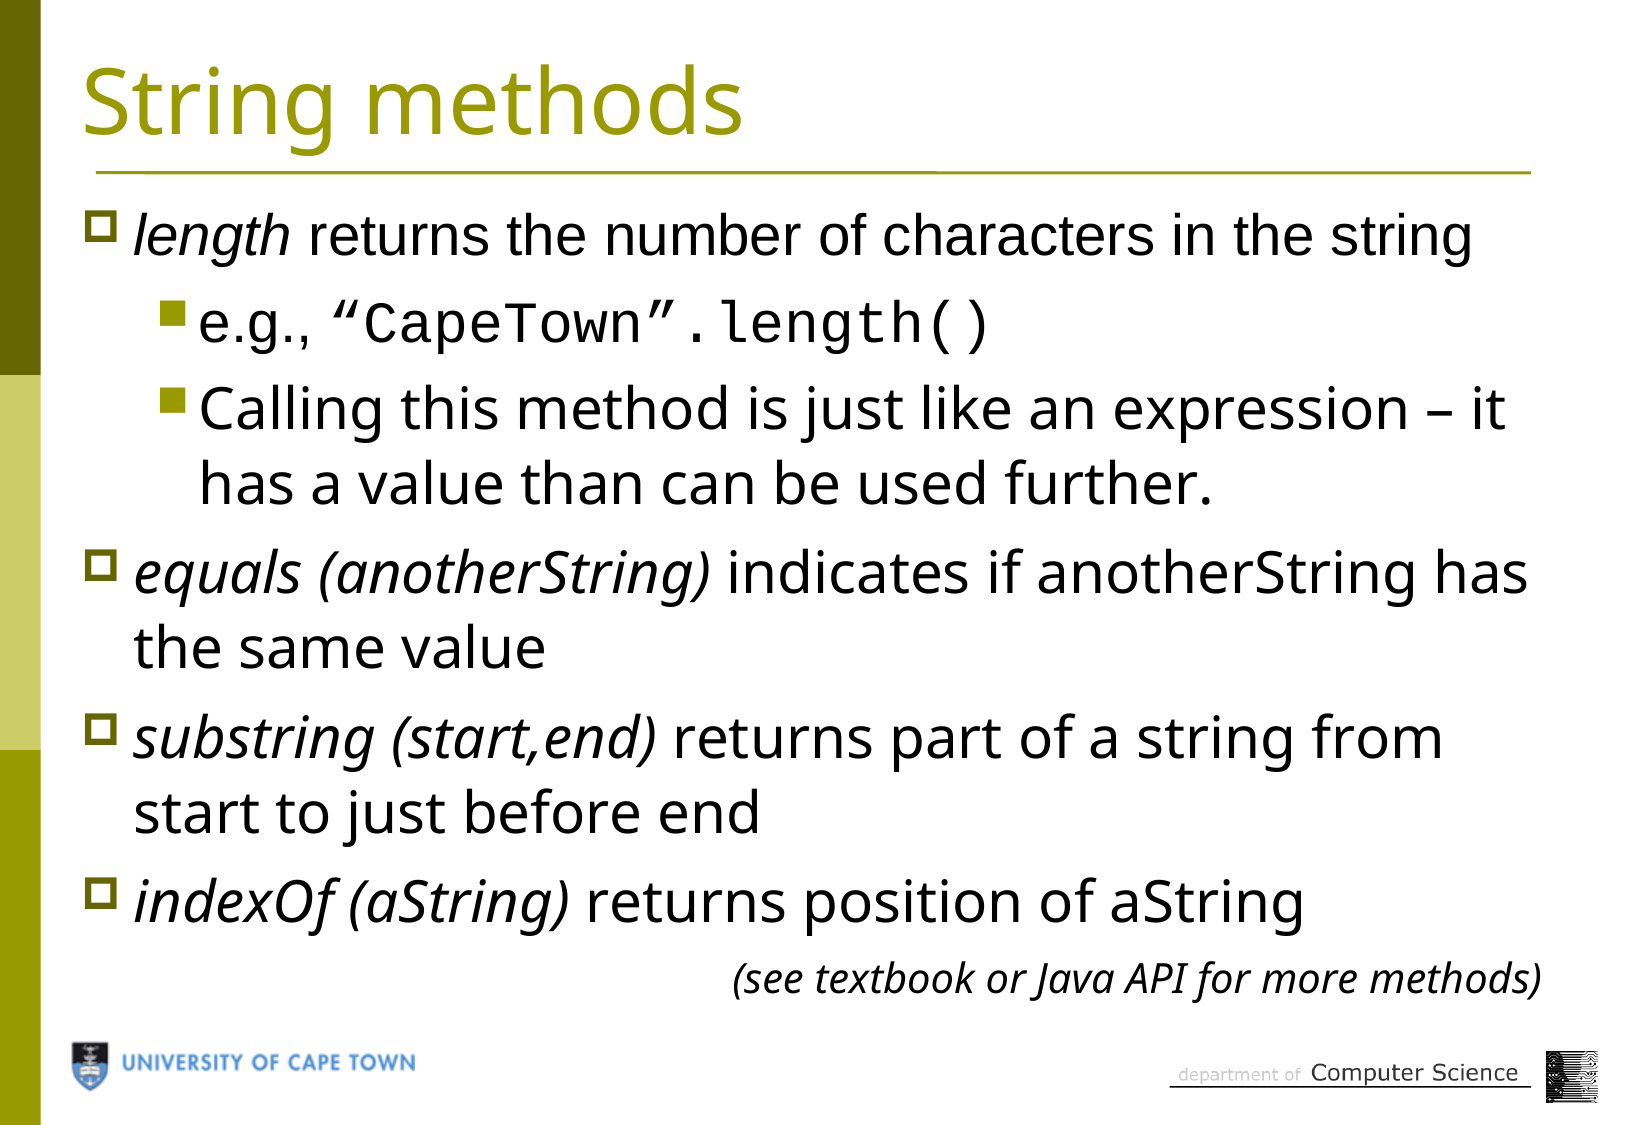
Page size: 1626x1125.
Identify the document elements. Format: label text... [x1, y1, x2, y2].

text_box length returns the number of characters in the string e.g., “CapeTown”.length()‏ Calling this method is just like an expression – it has a value than can be used further. equals (anotherString) indicates if anotherString has the same value substring (start,end) returns part of a string from start to just before end indexOf (aString) returns position of aString (see textbook or Java API for more methods)‏ [81, 196, 1543, 1041]
picture [1169, 1043, 1532, 1091]
picture [1546, 1051, 1598, 1103]
picture [61, 1024, 415, 1103]
title String methods [81, 52, 1543, 164]
